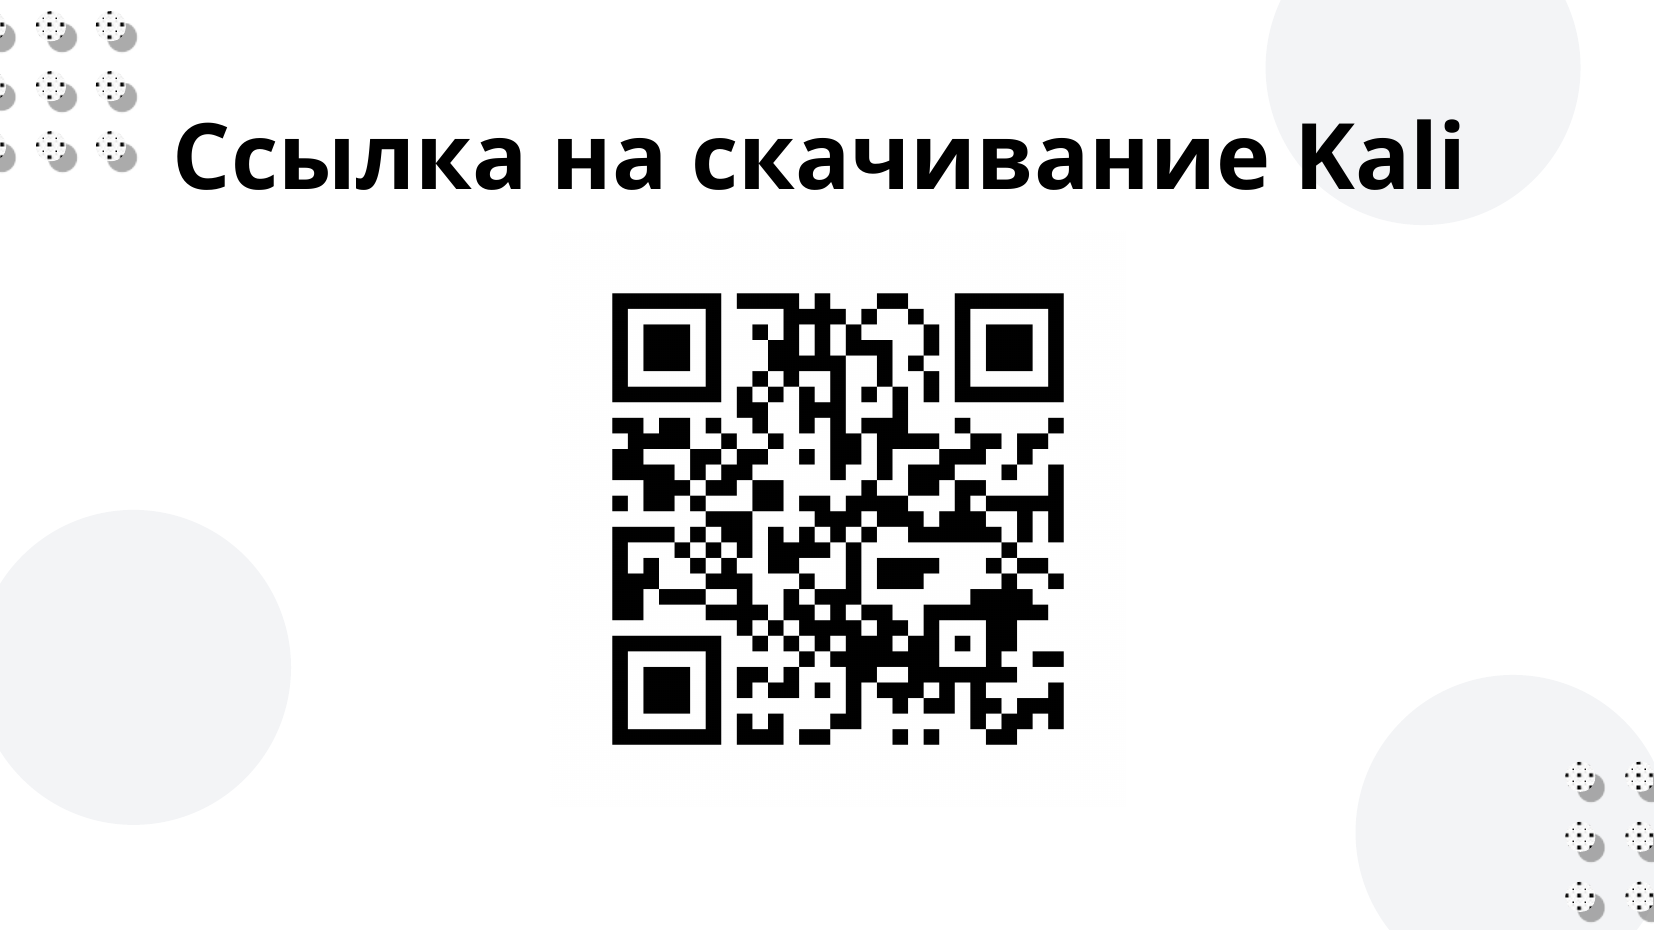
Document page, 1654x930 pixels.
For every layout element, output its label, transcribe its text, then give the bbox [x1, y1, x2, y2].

picture [1565, 821, 1596, 852]
picture [35, 71, 67, 102]
picture [0, 14, 7, 39]
picture [1625, 761, 1654, 792]
picture [99, 71, 122, 76]
picture [1565, 761, 1596, 792]
picture [36, 131, 67, 162]
title Ссылка на скачивание Kali [76, 76, 1565, 232]
picture [0, 74, 7, 99]
picture [1565, 881, 1596, 912]
picture [1625, 821, 1654, 852]
picture [550, 231, 1126, 807]
picture [35, 11, 66, 42]
picture [95, 11, 126, 42]
picture [1625, 881, 1654, 912]
picture [0, 134, 7, 159]
